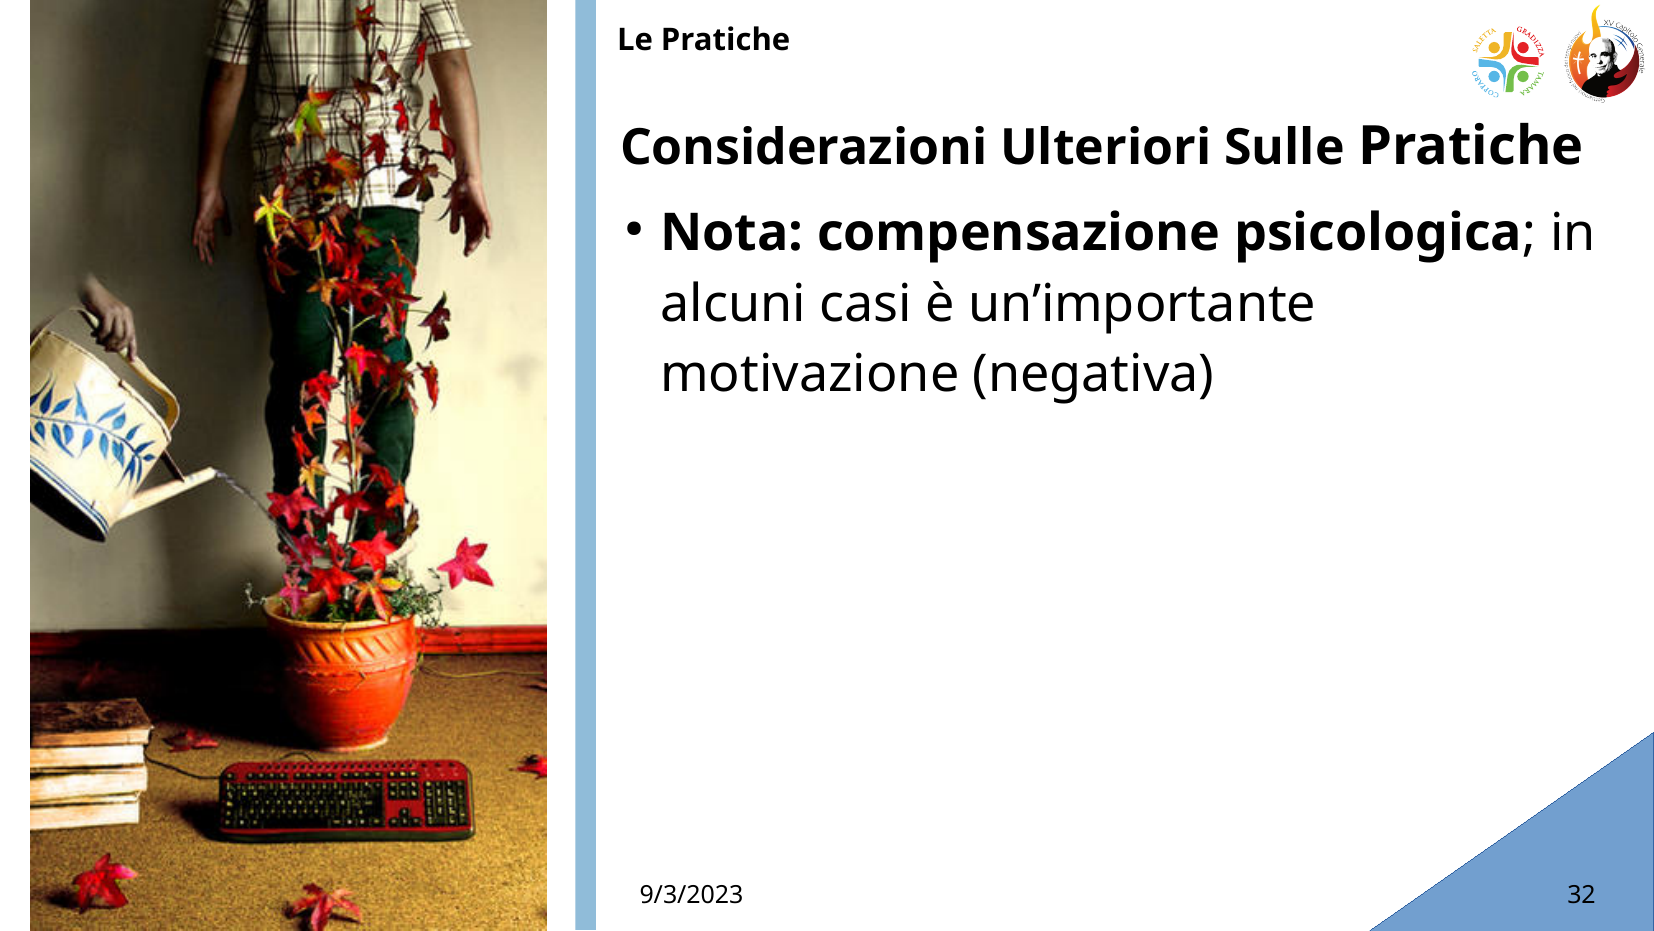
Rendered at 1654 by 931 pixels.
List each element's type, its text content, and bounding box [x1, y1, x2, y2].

text_box Le Pratiche [602, 9, 1335, 63]
subtitle Nota: compensazione psicologica; in alcuni casi è un’importante motivazione (negativa) [624, 194, 1602, 891]
picture [30, 0, 547, 931]
title Considerazioni Ulteriori Sulle Pratiche [620, 106, 1654, 178]
picture [1563, 4, 1646, 103]
